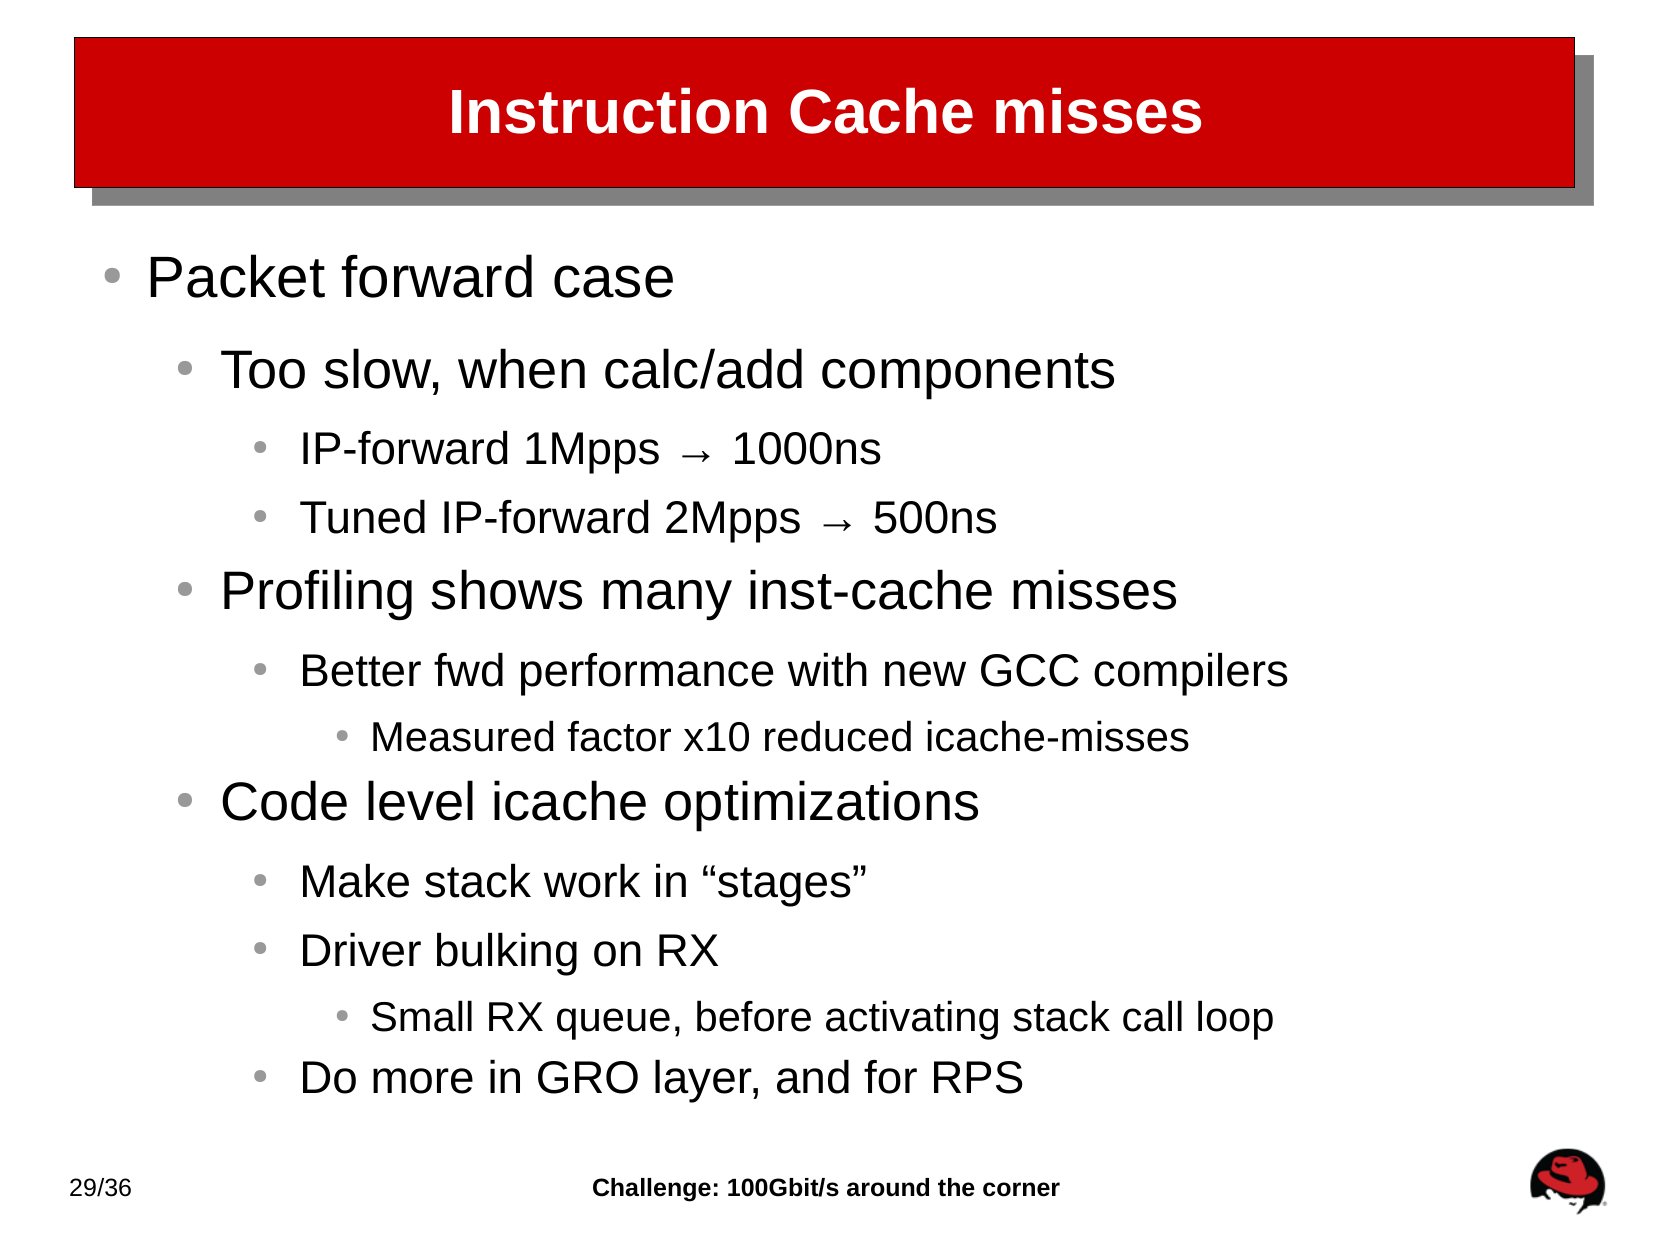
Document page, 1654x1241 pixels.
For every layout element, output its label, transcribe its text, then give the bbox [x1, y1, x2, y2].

picture [1529, 1146, 1613, 1224]
title Instruction Cache misses [82, 37, 1571, 188]
list Packet forward case Too slow, when calc/add components IP-forward 1Mpps → 1000ns Tuned IP-forward 2Mpps → 500ns Profiling shows many inst-cache misses Better fwd performance with new GCC compilers Measured factor x10 reduced icache-misses Code level icache optimizations Make stack work in “stages” Driver bulking on RX Small RX queue, before activating stack call loop Do more in GRO layer, and for RPS [86, 244, 1575, 1135]
